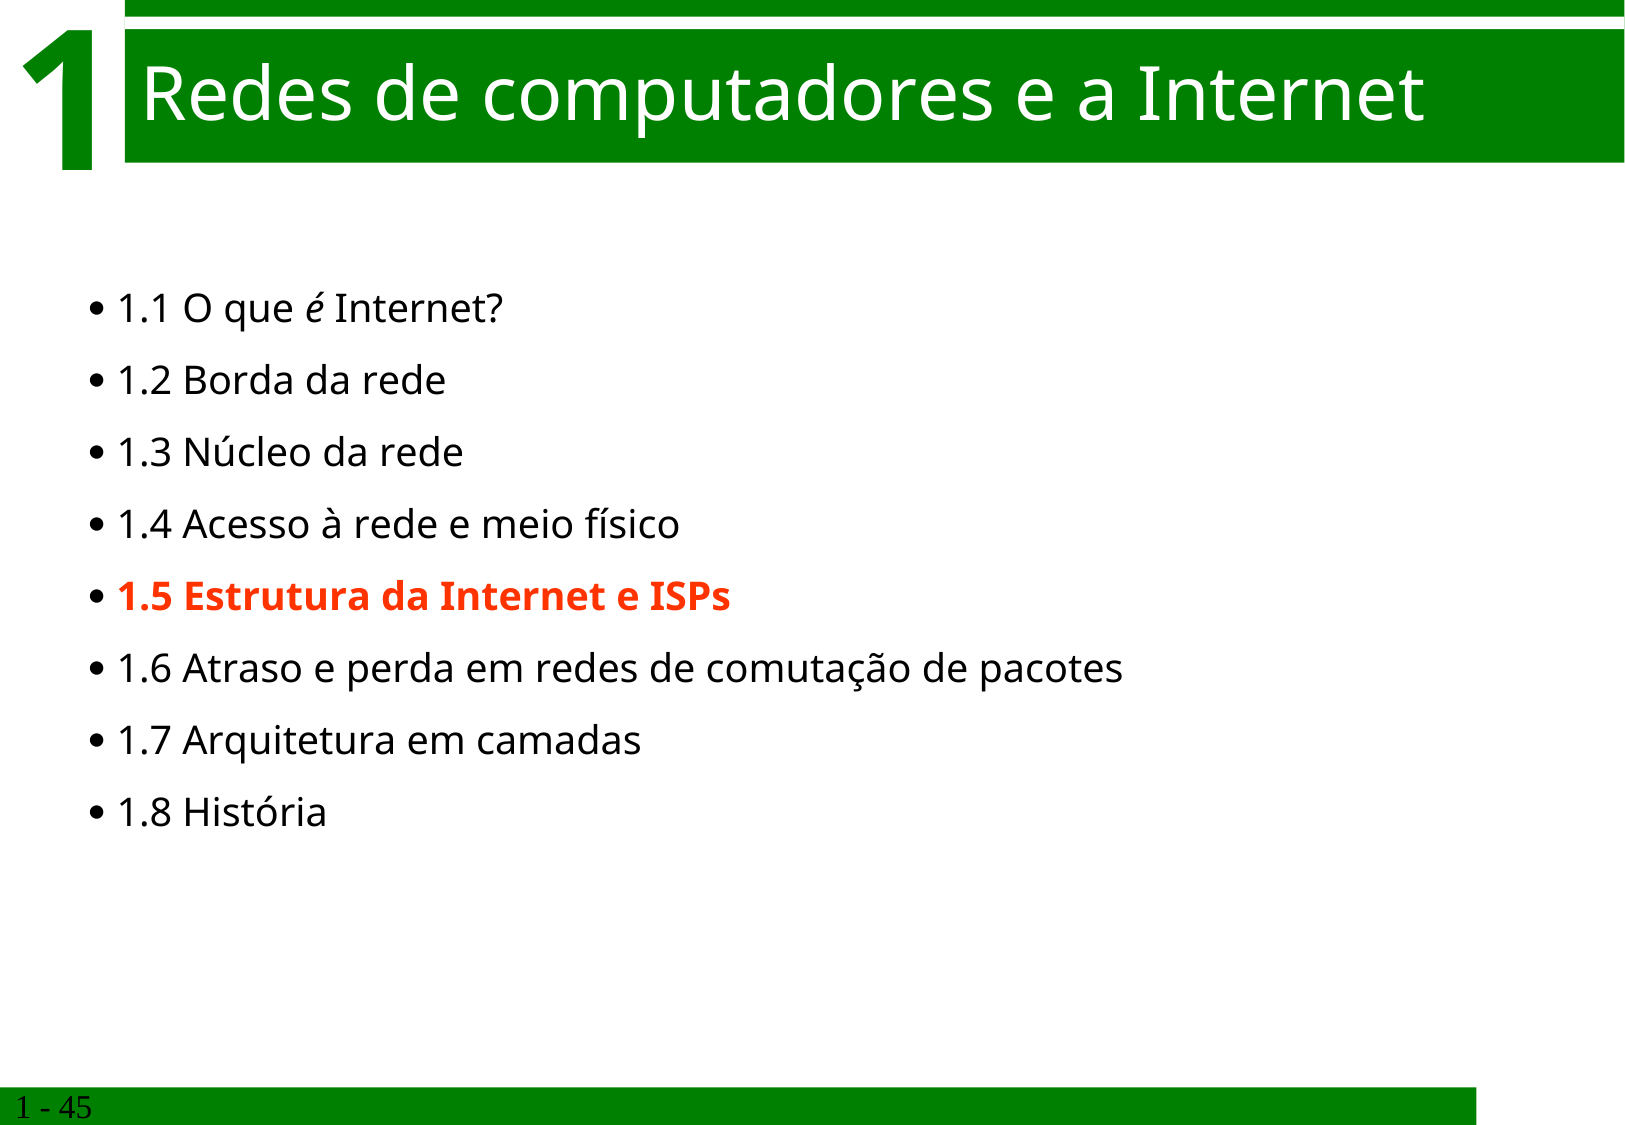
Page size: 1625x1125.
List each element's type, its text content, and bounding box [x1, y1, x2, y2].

text_box Redes de computadores e a Internet [125, 37, 1625, 138]
list  1.1 O que é Internet?  1.2 Borda da rede  1.3 Núcleo da rede  1.4 Acesso à rede e meio físico  1.5 Estrutura da Internet e ISPs  1.6 Atraso e perda em redes de comutação de pacotes  1.7 Arquitetura em camadas  1.8 História [0, 274, 1459, 1038]
